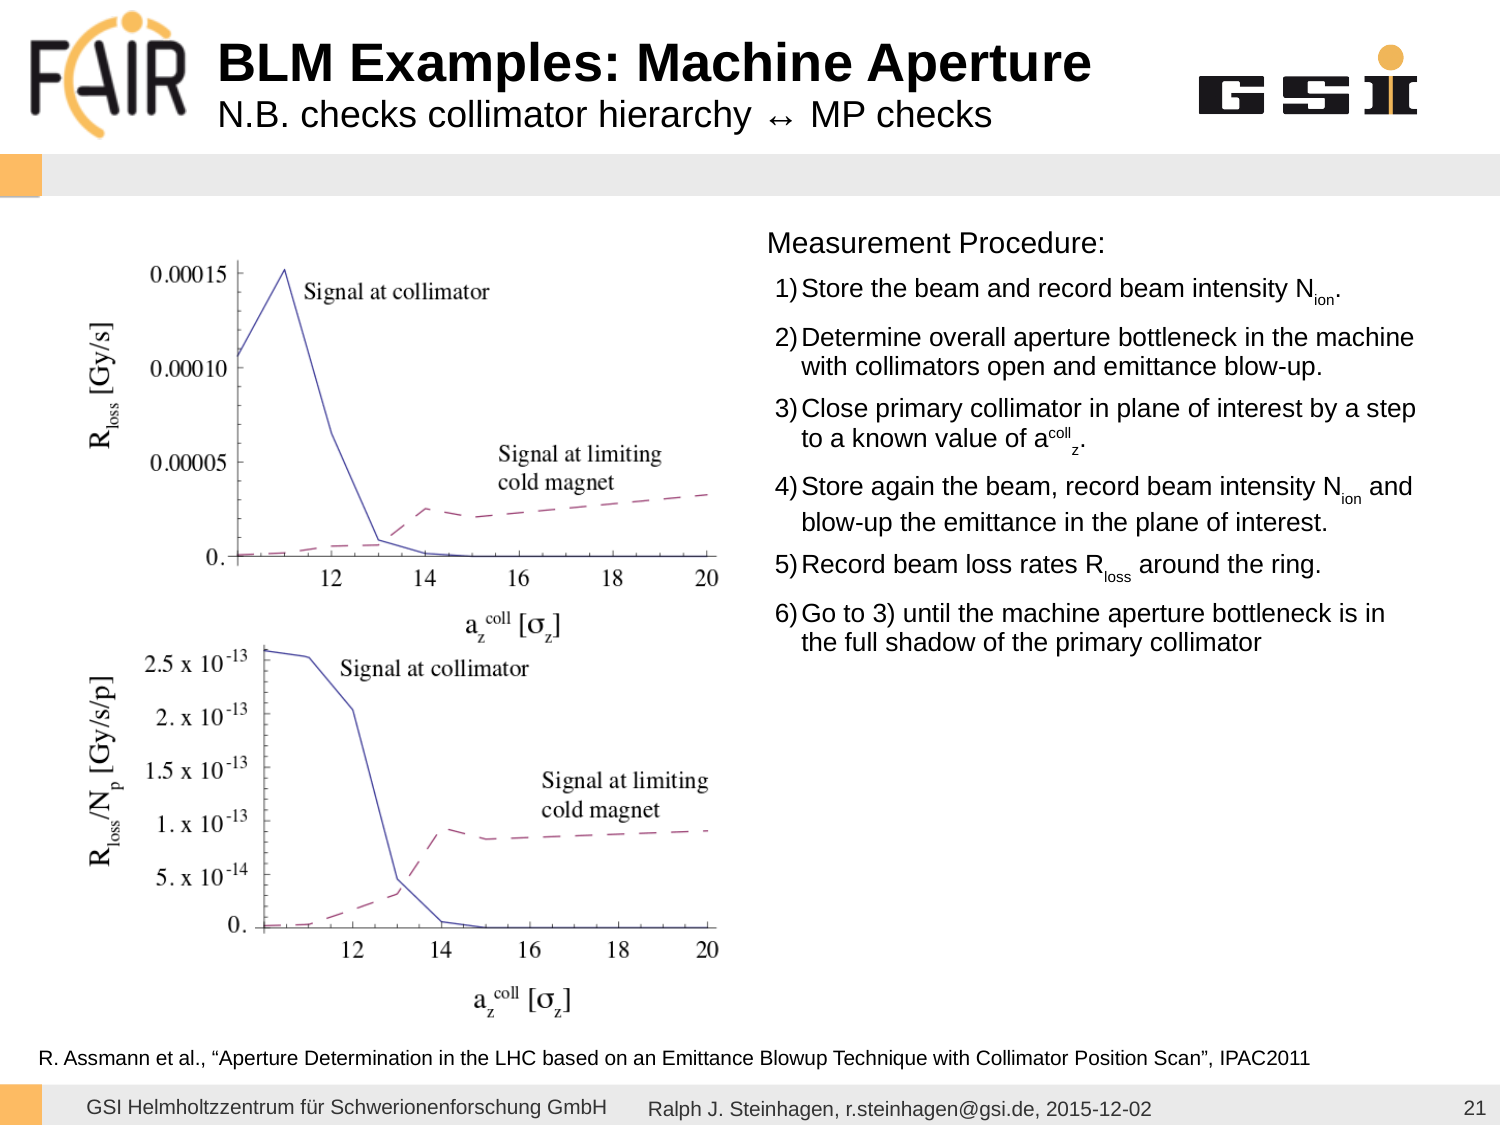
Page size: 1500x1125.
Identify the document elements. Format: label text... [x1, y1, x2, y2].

picture [30, 9, 187, 141]
list Measurement Procedure: Store the beam and record beam intensity Nion. Determine overall aperture bottleneck in the machine with collimators open and emittance blow-up. Close primary collimator in plane of interest by a step to a known value of acollz. Store again the beam, record beam intensity Nion and blow-up the emittance in the plane of interest. Record beam loss rates Rloss around the ring. Go to 3) until the machine aperture bottleneck is in the full shadow of the primary collimator [766, 226, 1426, 686]
picture [74, 247, 734, 1030]
text_box R. Assmann et al., “Aperture Determination in the LHC based on an Emittance Blowup Technique with Collimator Position Scan”, IPAC2011 [23, 1039, 1500, 1078]
picture [1197, 42, 1419, 117]
title BLM Examples: Machine Aperture N.B. checks collimator hierarchy ↔ MP checks [217, 20, 1109, 147]
